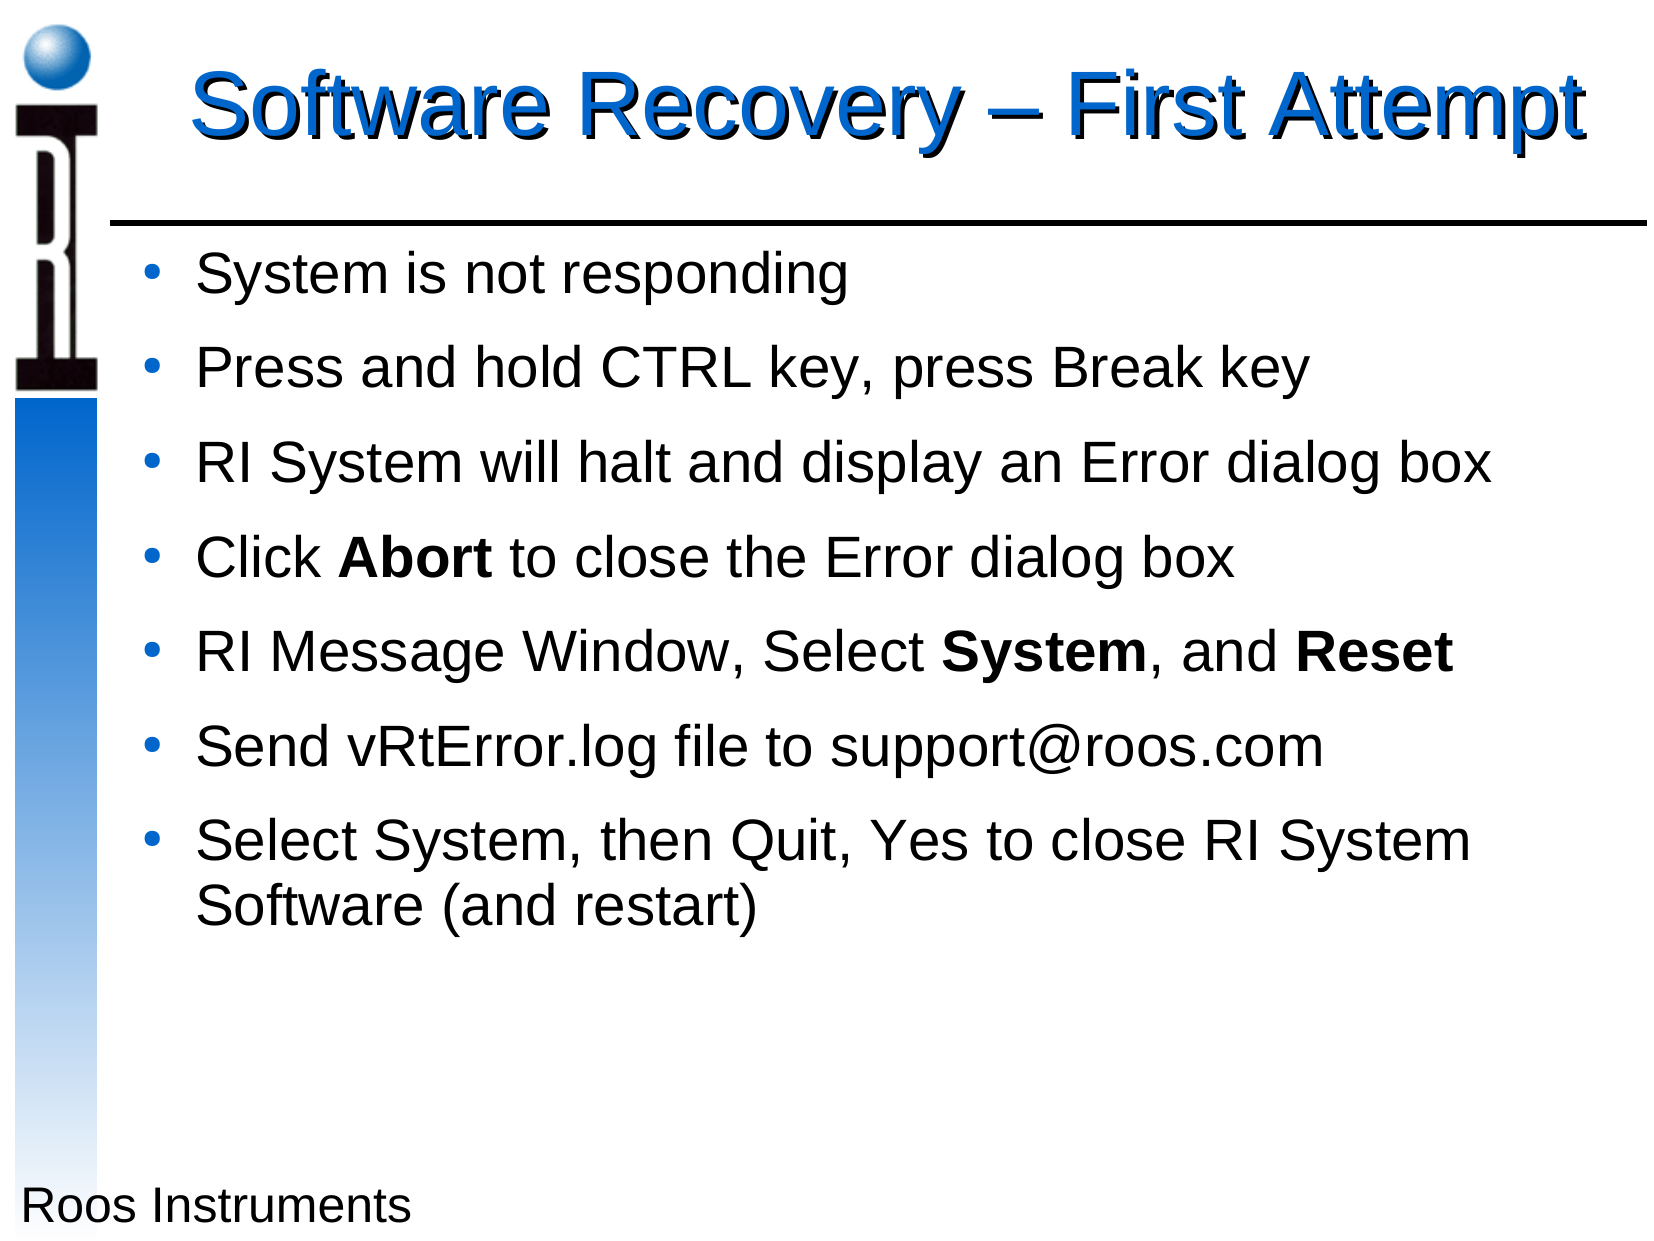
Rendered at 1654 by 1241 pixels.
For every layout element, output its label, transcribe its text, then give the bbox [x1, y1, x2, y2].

picture [11, 20, 103, 398]
title Software Recovery – First Attempt [121, 0, 1654, 208]
list System is not responding Press and hold CTRL key, press Break key RI System will halt and display an Error dialog box Click Abort to close the Error dialog box RI Message Window, Select System, and Reset Send vRtError.log file to support@roos.com Select System, then Quit, Yes to close RI System Software (and restart) [124, 240, 1654, 1094]
